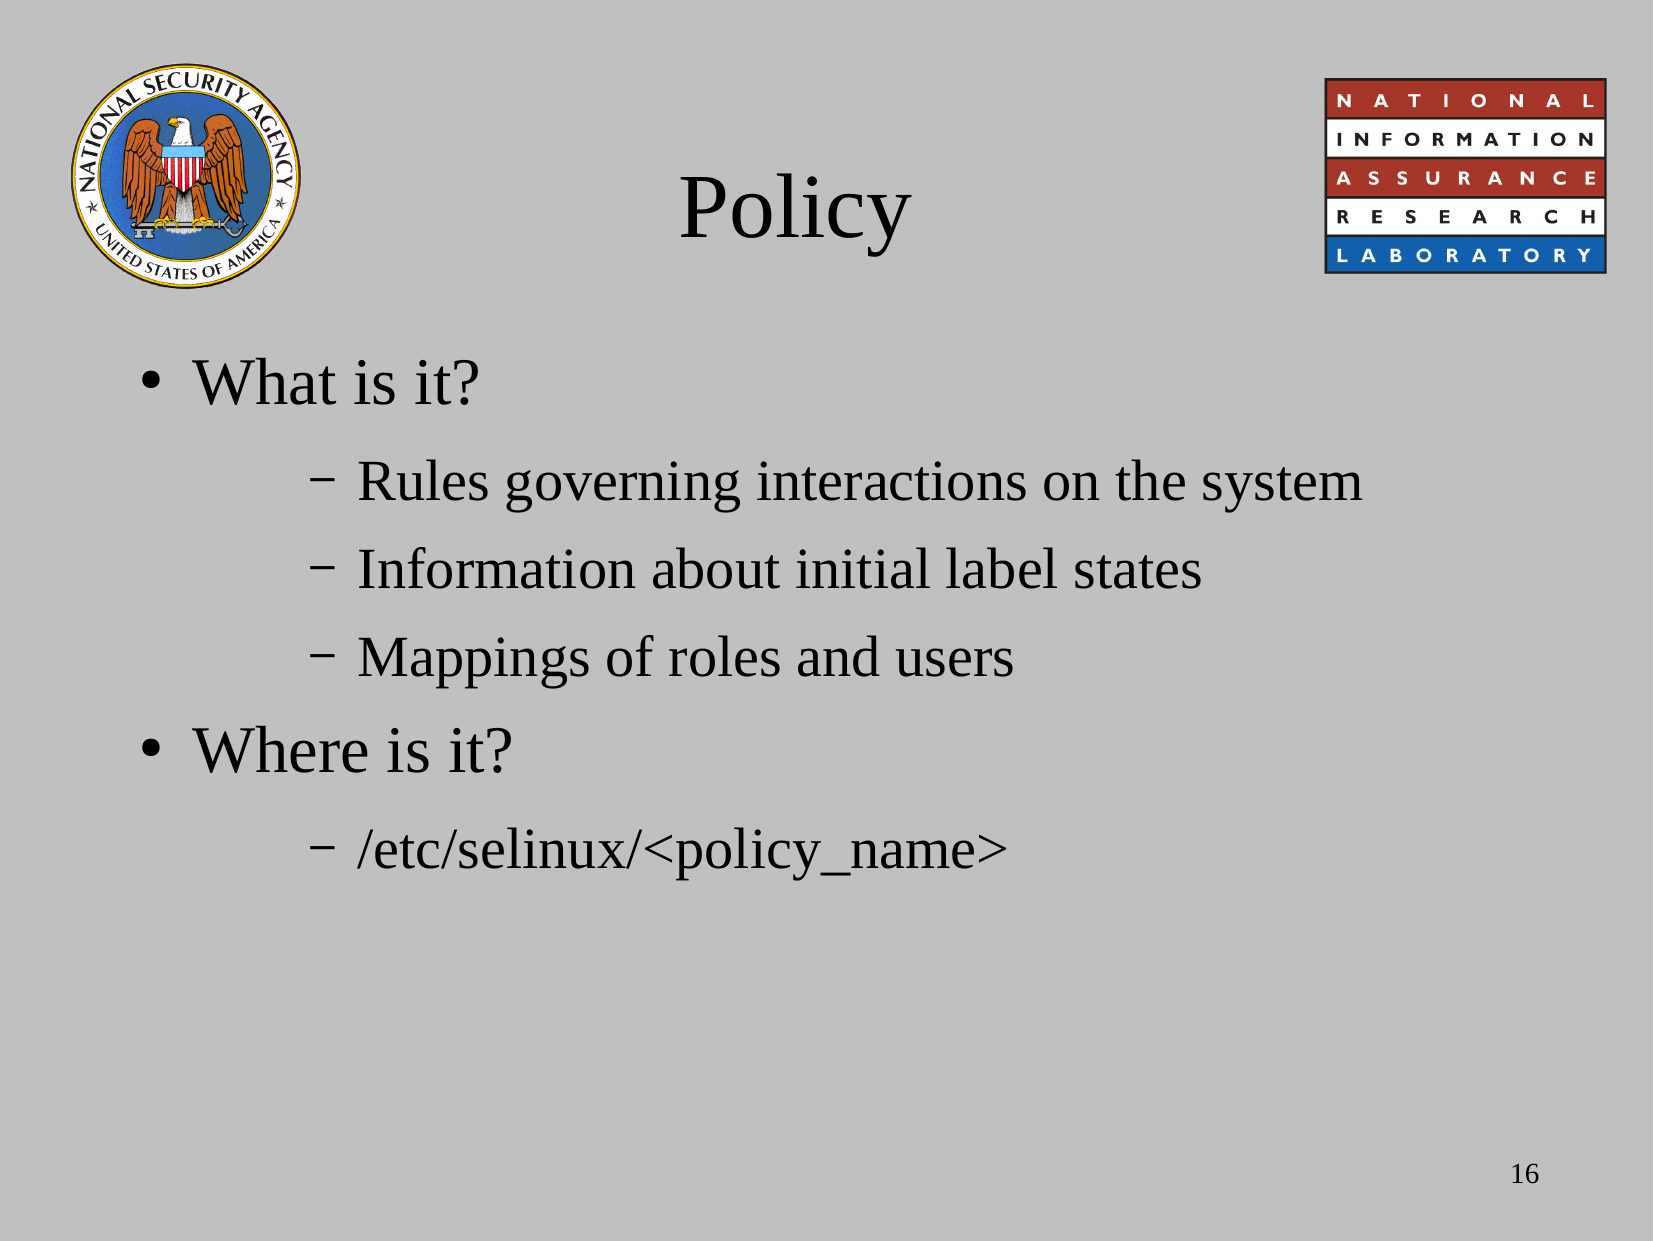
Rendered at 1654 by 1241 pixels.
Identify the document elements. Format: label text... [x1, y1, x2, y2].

title Policy [312, 102, 1279, 311]
picture [69, 61, 303, 291]
picture [1324, 78, 1607, 274]
list What is it? Rules governing interactions on the system Information about initial label states Mappings of roles and users Where is it? /etc/selinux/<policy_name> [121, 344, 1534, 1127]
